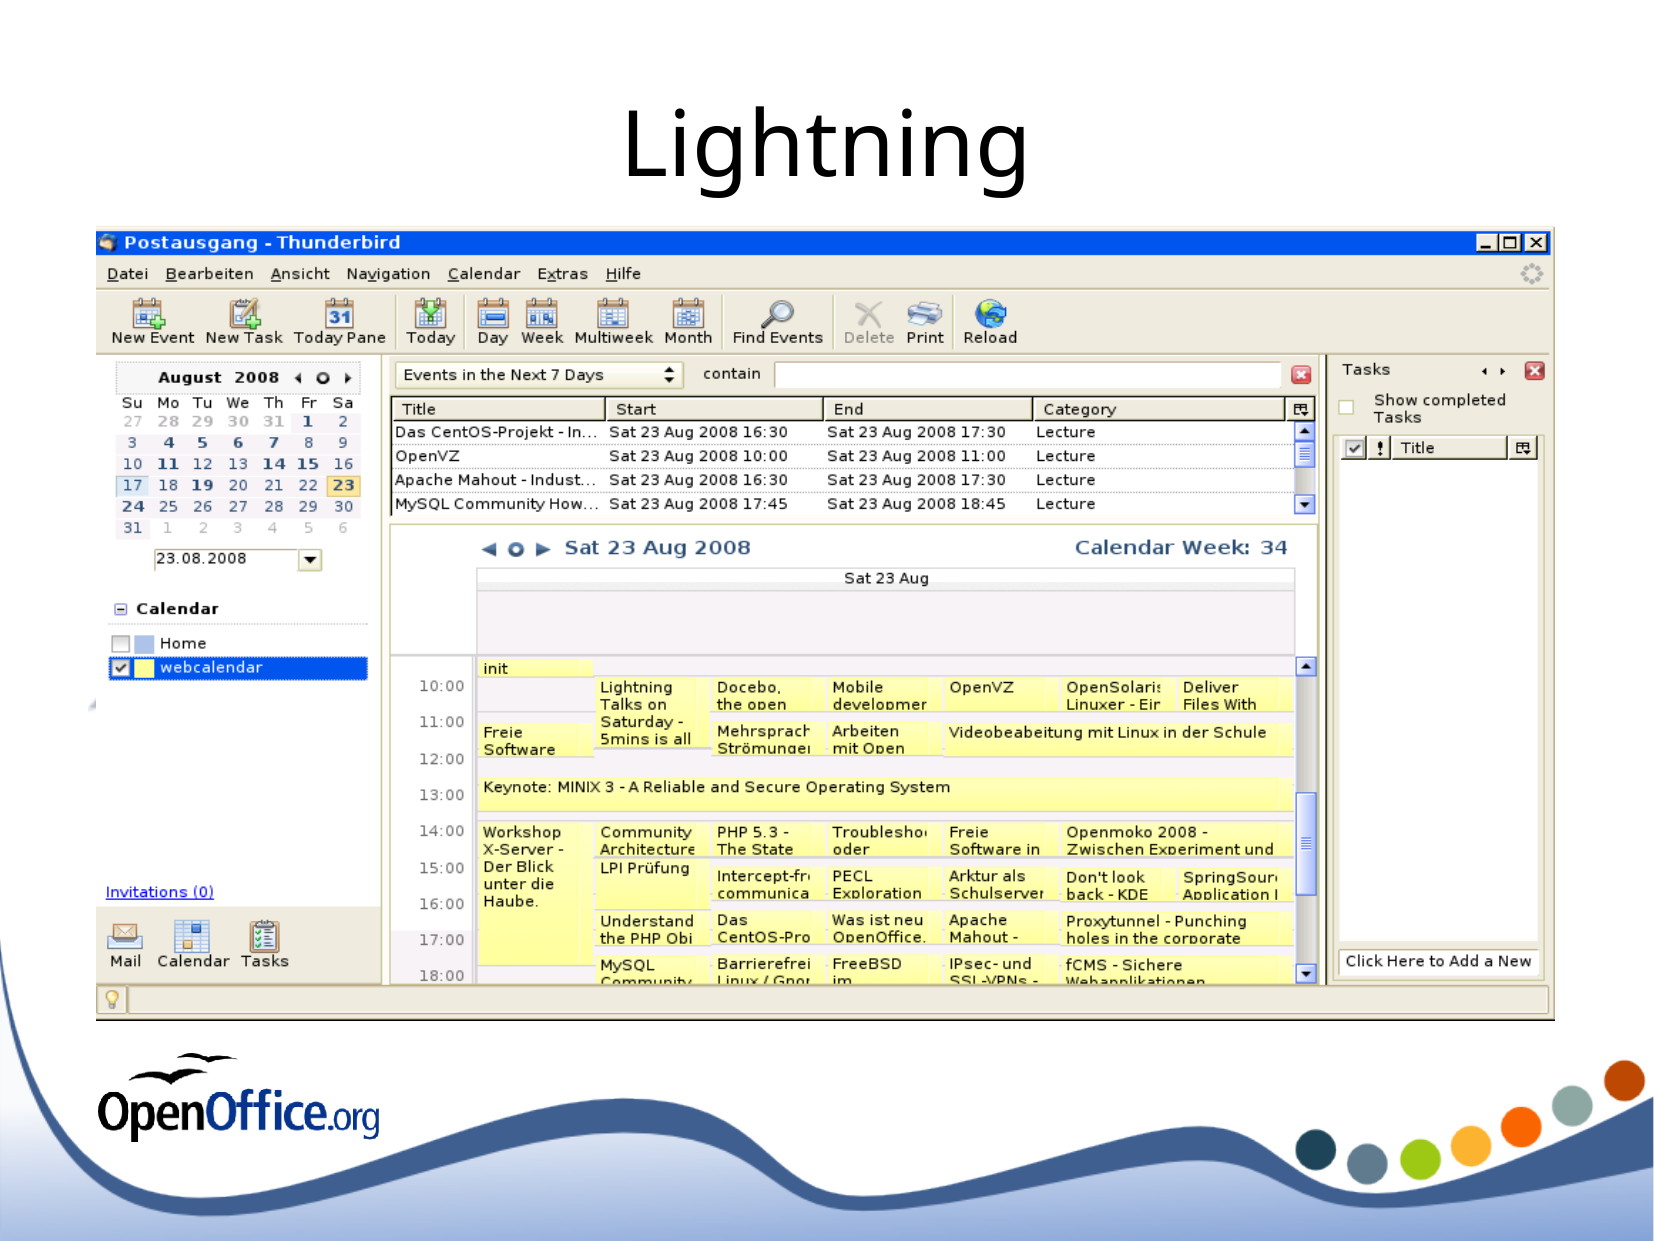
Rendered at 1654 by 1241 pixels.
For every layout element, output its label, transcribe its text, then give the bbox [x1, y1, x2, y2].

title Lightning [82, 37, 1571, 129]
picture [0, 129, 1654, 1241]
